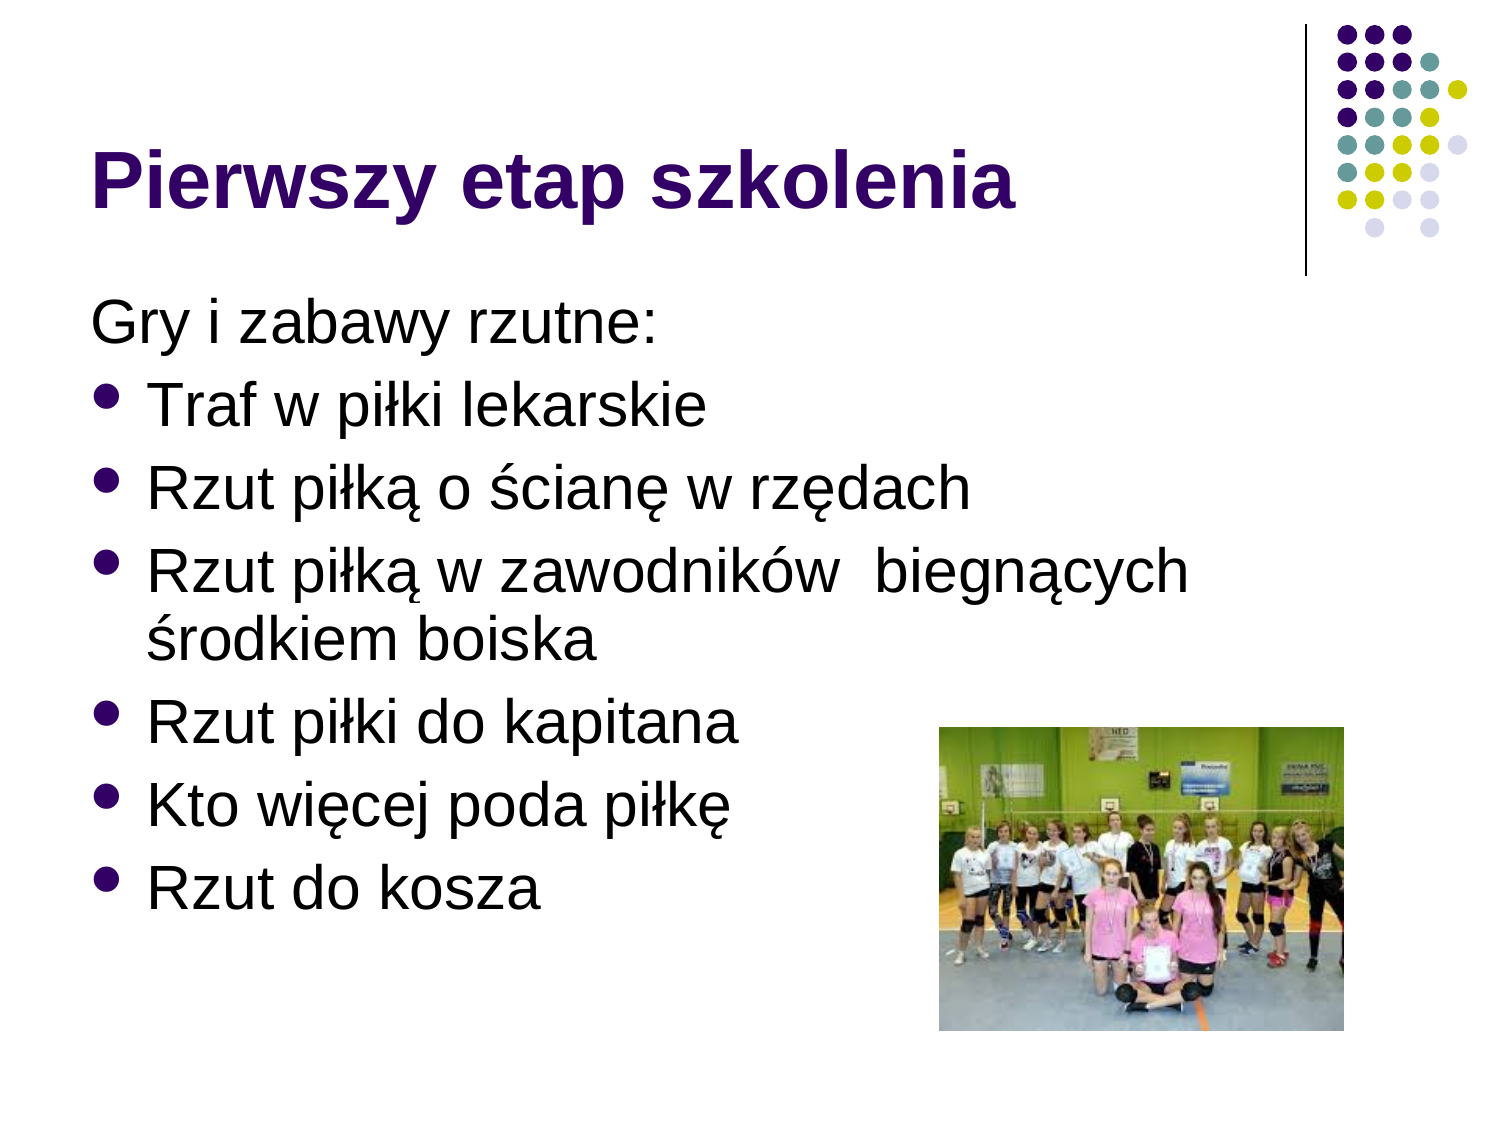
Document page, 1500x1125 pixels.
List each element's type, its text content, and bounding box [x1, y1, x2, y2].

title Pierwszy etap szkolenia [74, 20, 1313, 233]
list Gry i zabawy rzutne: Traf w piłki lekarskie Rzut piłką o ścianę w rzędach Rzut piłką w zawodników biegnących środkiem boiska Rzut piłki do kapitana Kto więcej poda piłkę Rzut do kosza [75, 282, 1426, 1006]
picture [939, 727, 1344, 1031]
